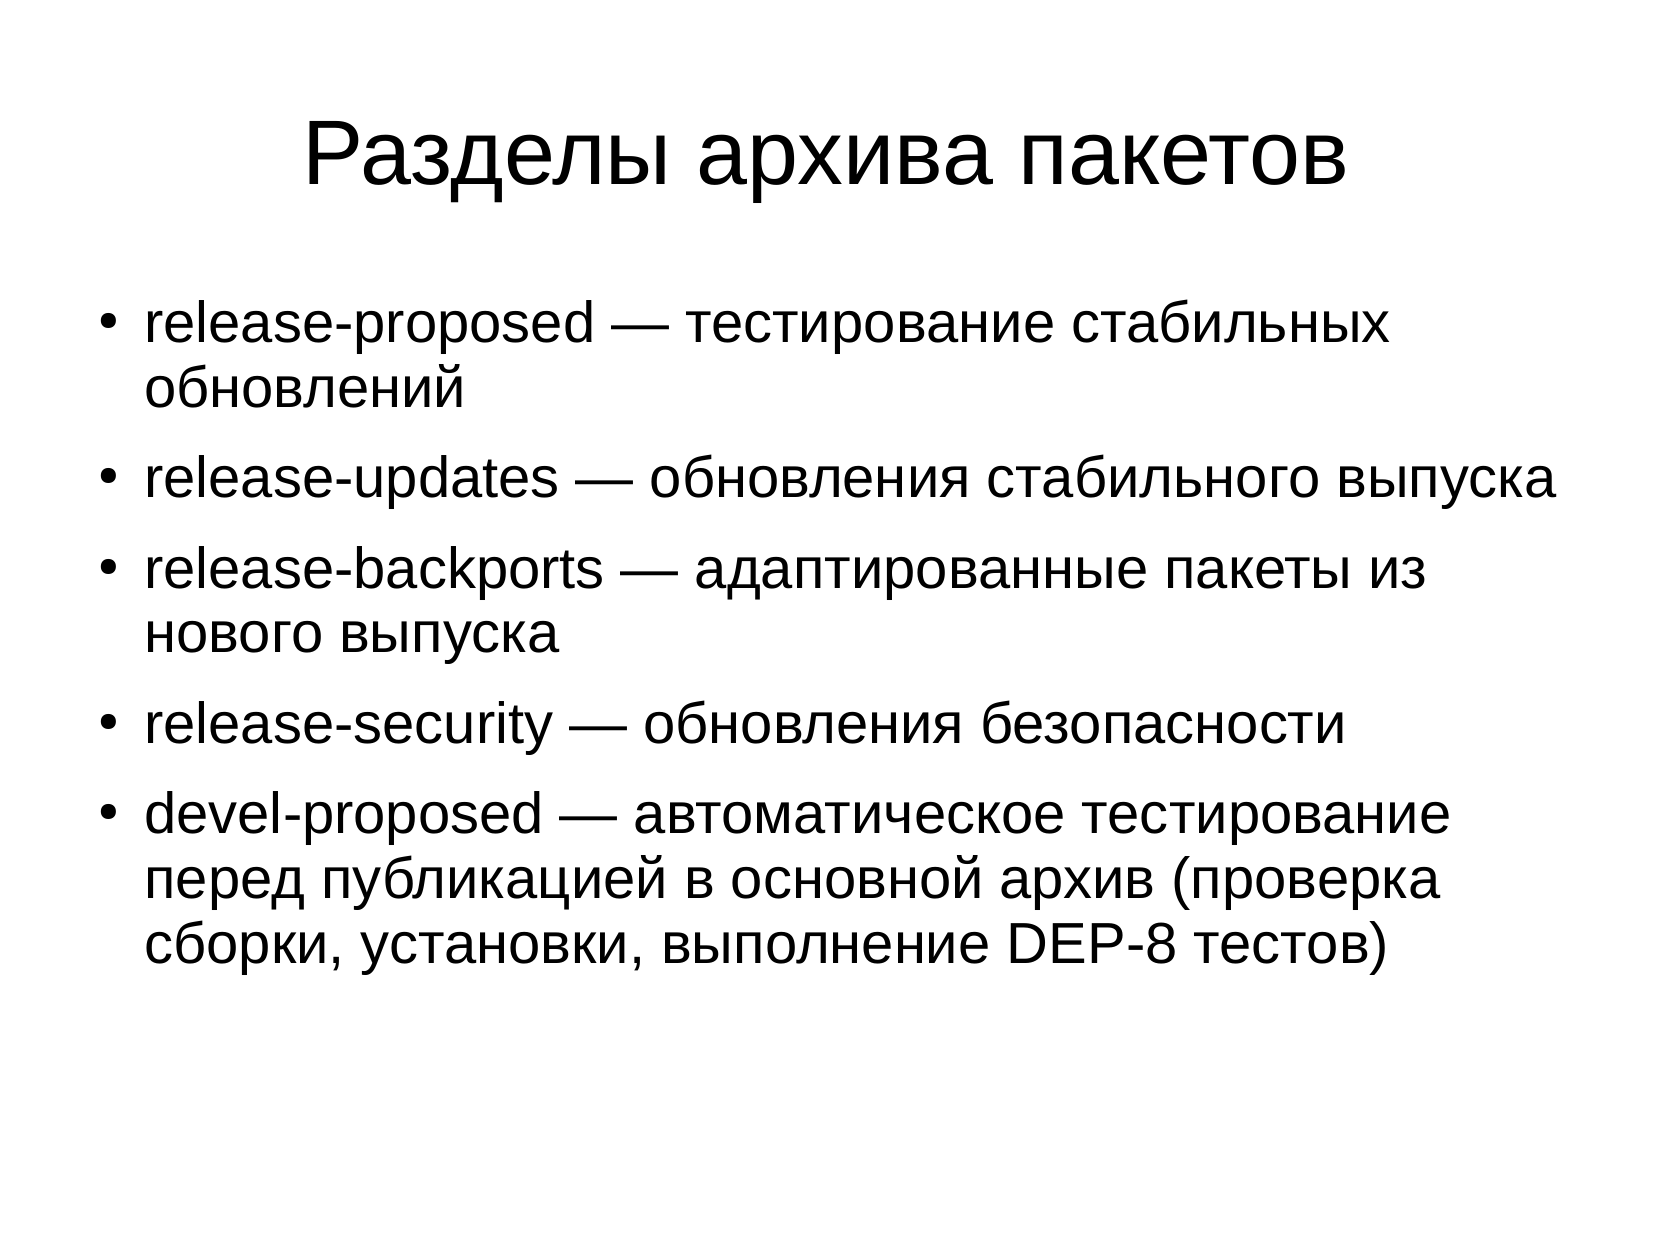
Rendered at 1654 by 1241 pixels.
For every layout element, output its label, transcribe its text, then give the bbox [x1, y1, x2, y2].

list release-proposed — тестирование стабильных обновлений release-updates — обновления стабильного выпуска release-backports — адаптированные пакеты из нового выпуска release-security — обновления безопасности devel-proposed — автоматическое тестирование перед публикацией в основной архив (проверка сборки, установки, выполнение DEP-8 тестов) [82, 290, 1571, 1010]
title Разделы архива пакетов [82, 49, 1571, 257]
